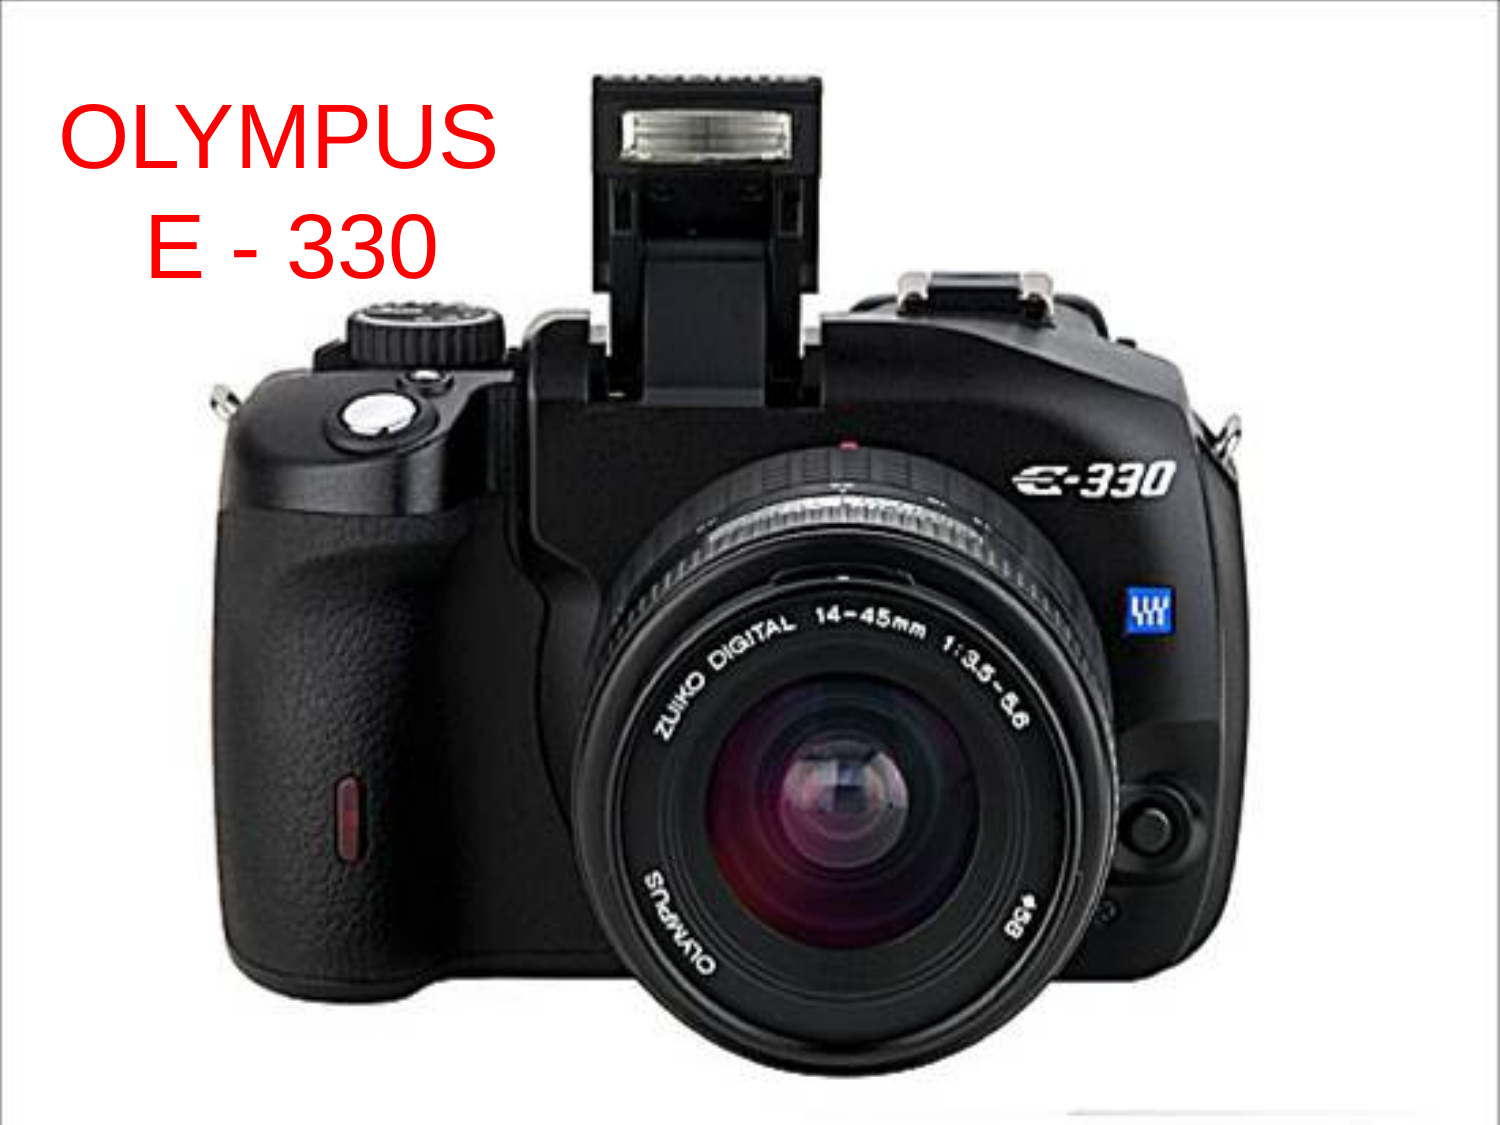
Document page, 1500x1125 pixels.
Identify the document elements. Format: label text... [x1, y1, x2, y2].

title OLYMPUS E - 330 [0, 66, 585, 308]
picture [0, 0, 1500, 1125]
